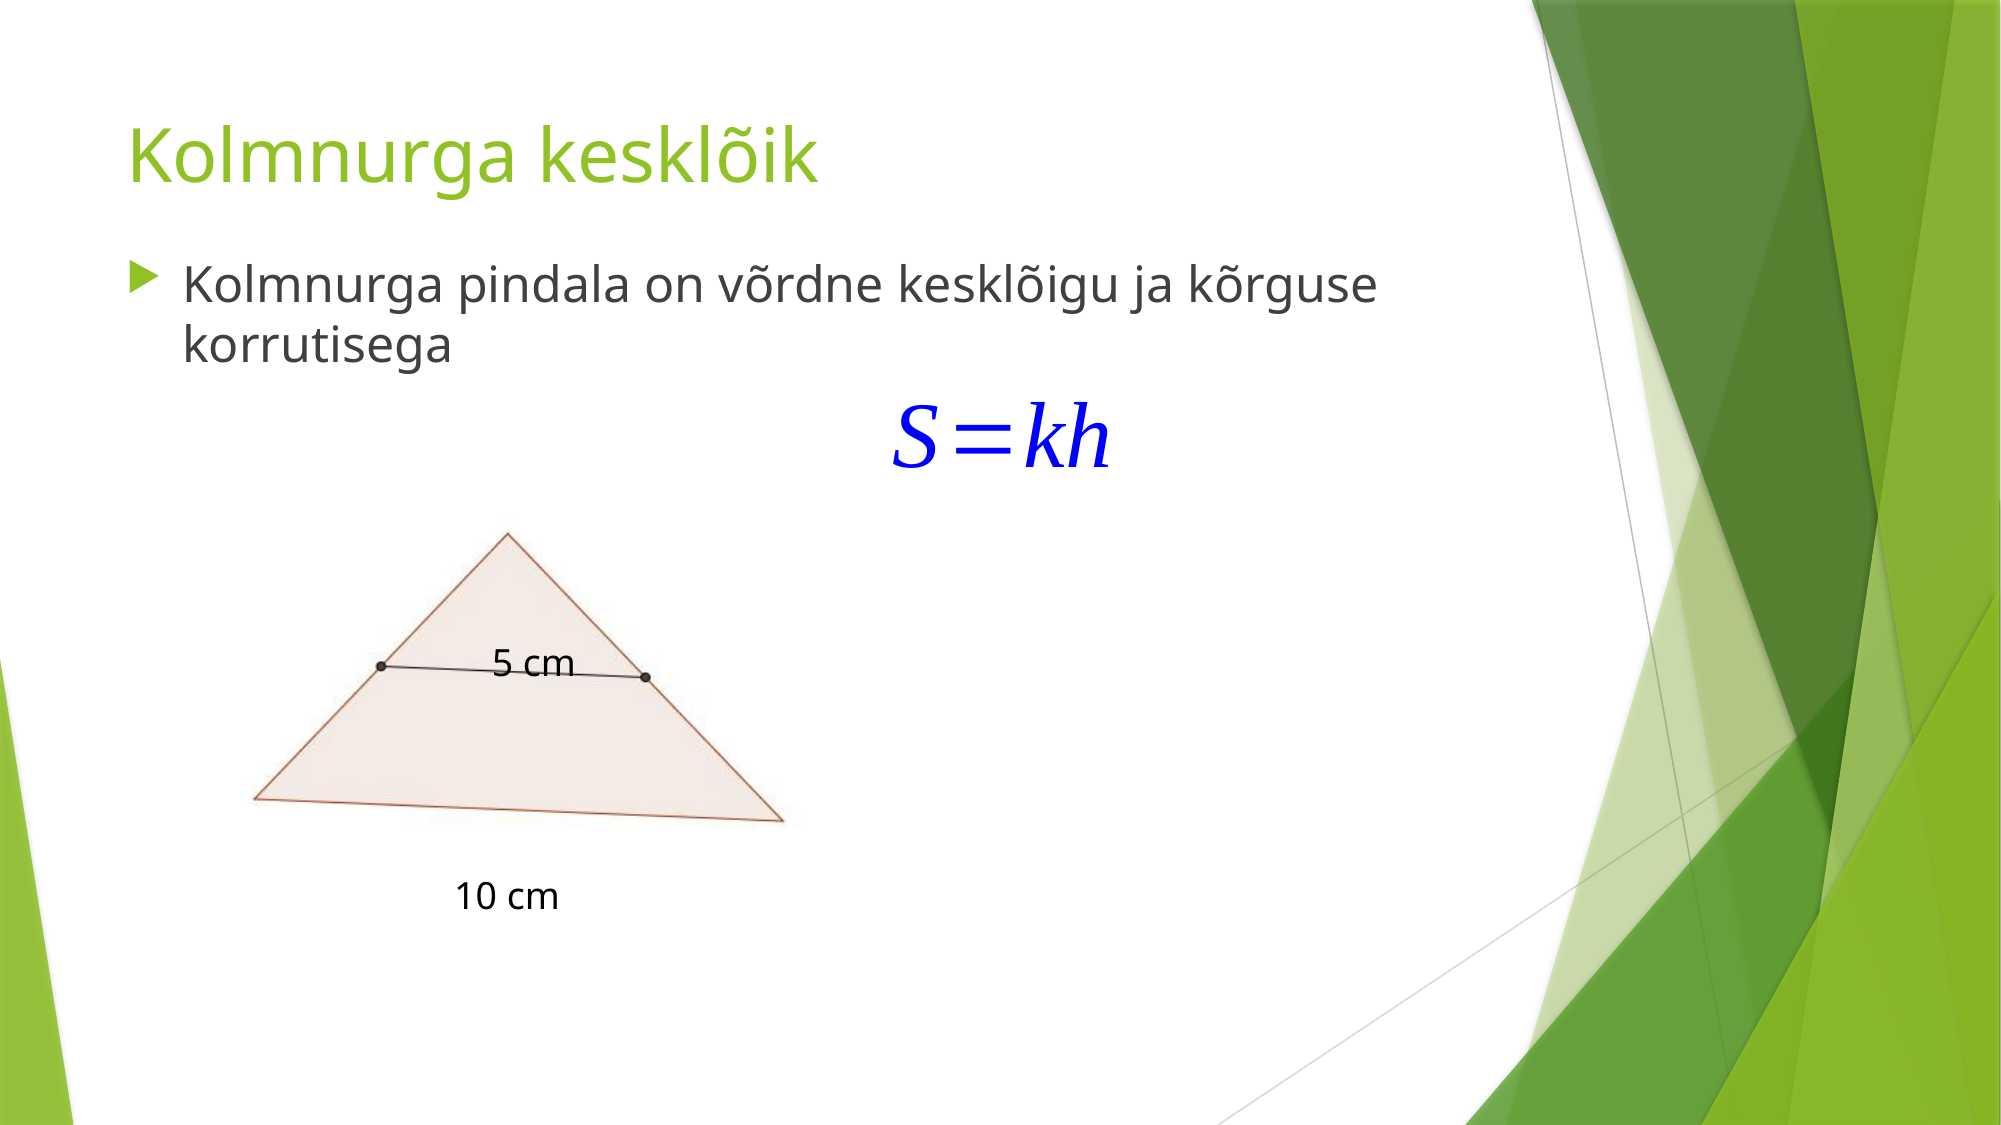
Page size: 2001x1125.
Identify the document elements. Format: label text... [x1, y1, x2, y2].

picture [239, 502, 849, 882]
text_box 10 cm [439, 864, 575, 925]
list Kolmnurga pindala on võrdne kesklõigu ja kõrguse korrutisega [111, 244, 1522, 882]
chart [875, 383, 1128, 488]
text_box 5 cm [477, 631, 591, 692]
title Kolmnurga kesklõik [111, 100, 1522, 244]
